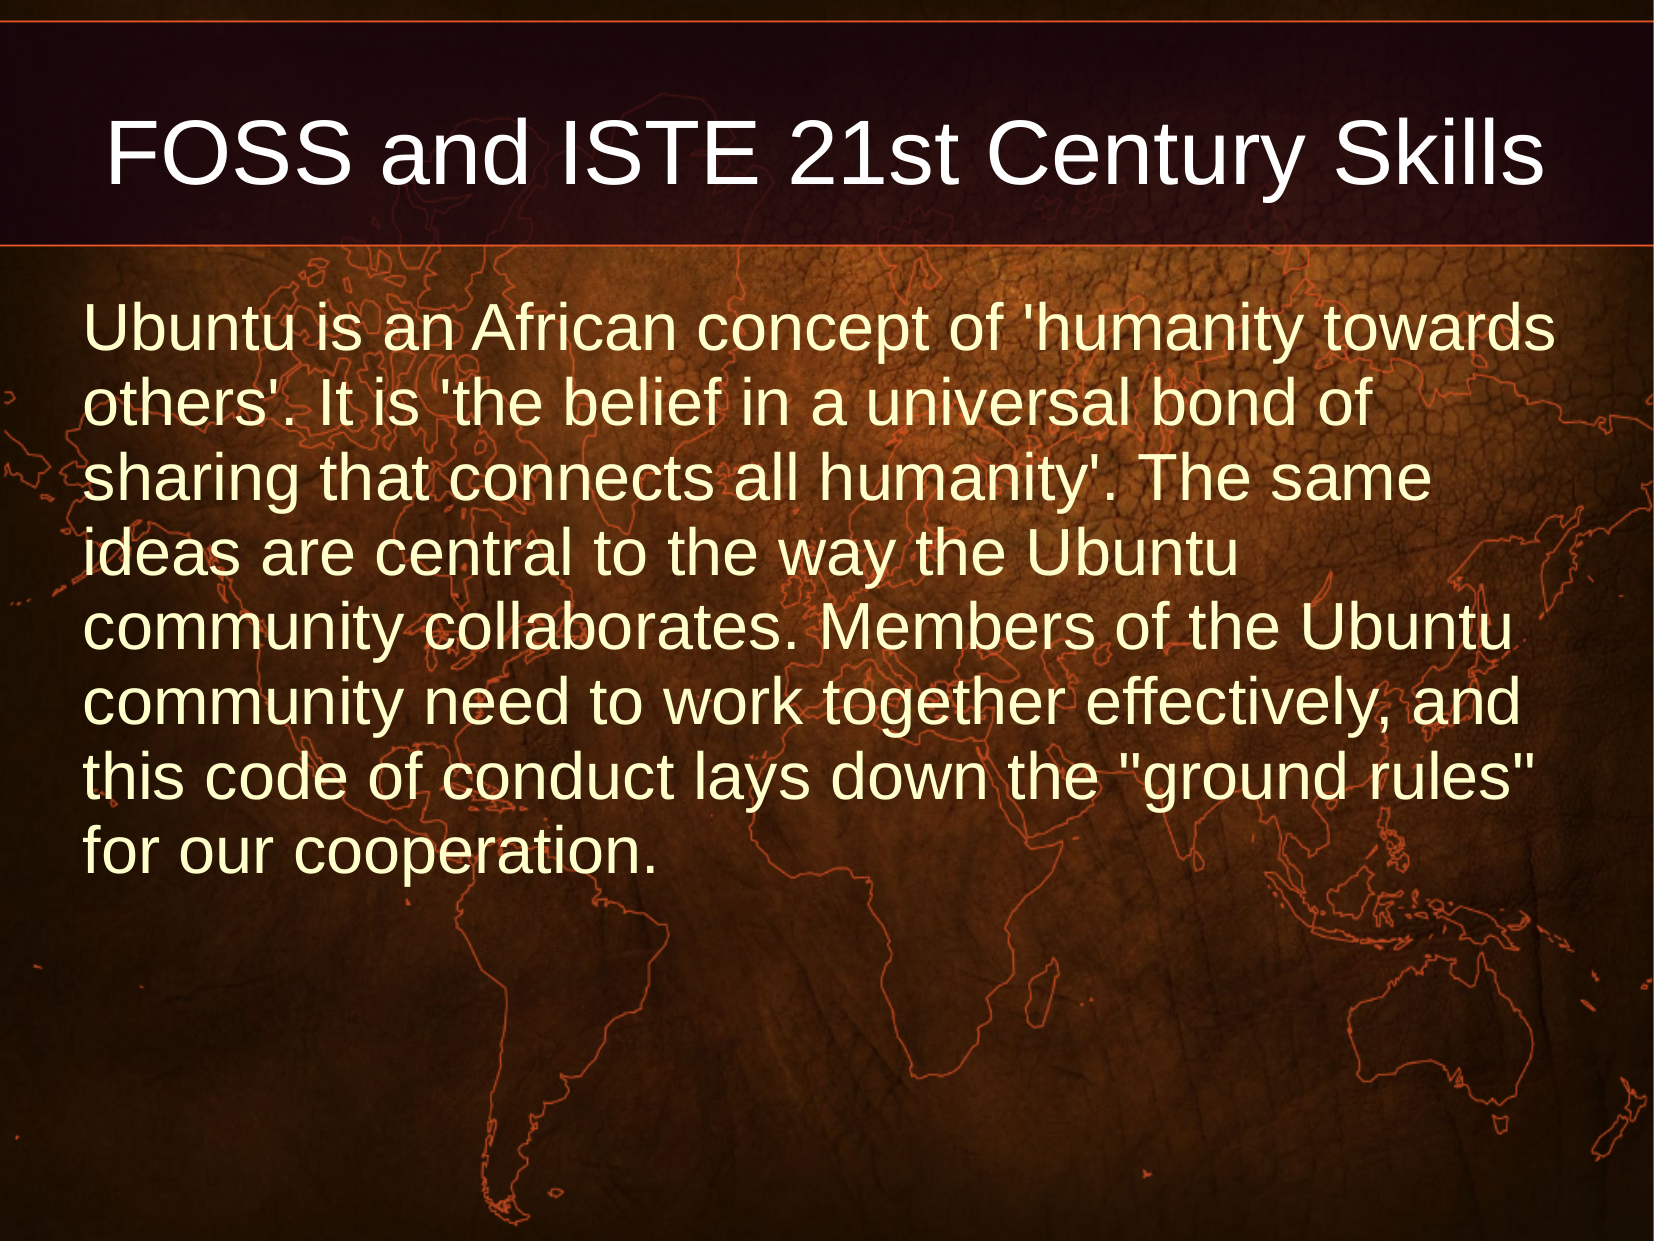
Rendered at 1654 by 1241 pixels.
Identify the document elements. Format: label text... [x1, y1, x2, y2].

picture [0, 0, 1654, 1241]
list Ubuntu is an African concept of 'humanity towards others'. It is 'the belief in a universal bond of sharing that connects all humanity'. The same ideas are central to the way the Ubuntu community collaborates. Members of the Ubuntu community need to work together effectively, and this code of conduct lays down the "ground rules" for our cooperation. [82, 290, 1571, 1109]
title FOSS and ISTE 21st Century Skills [82, 49, 1571, 257]
